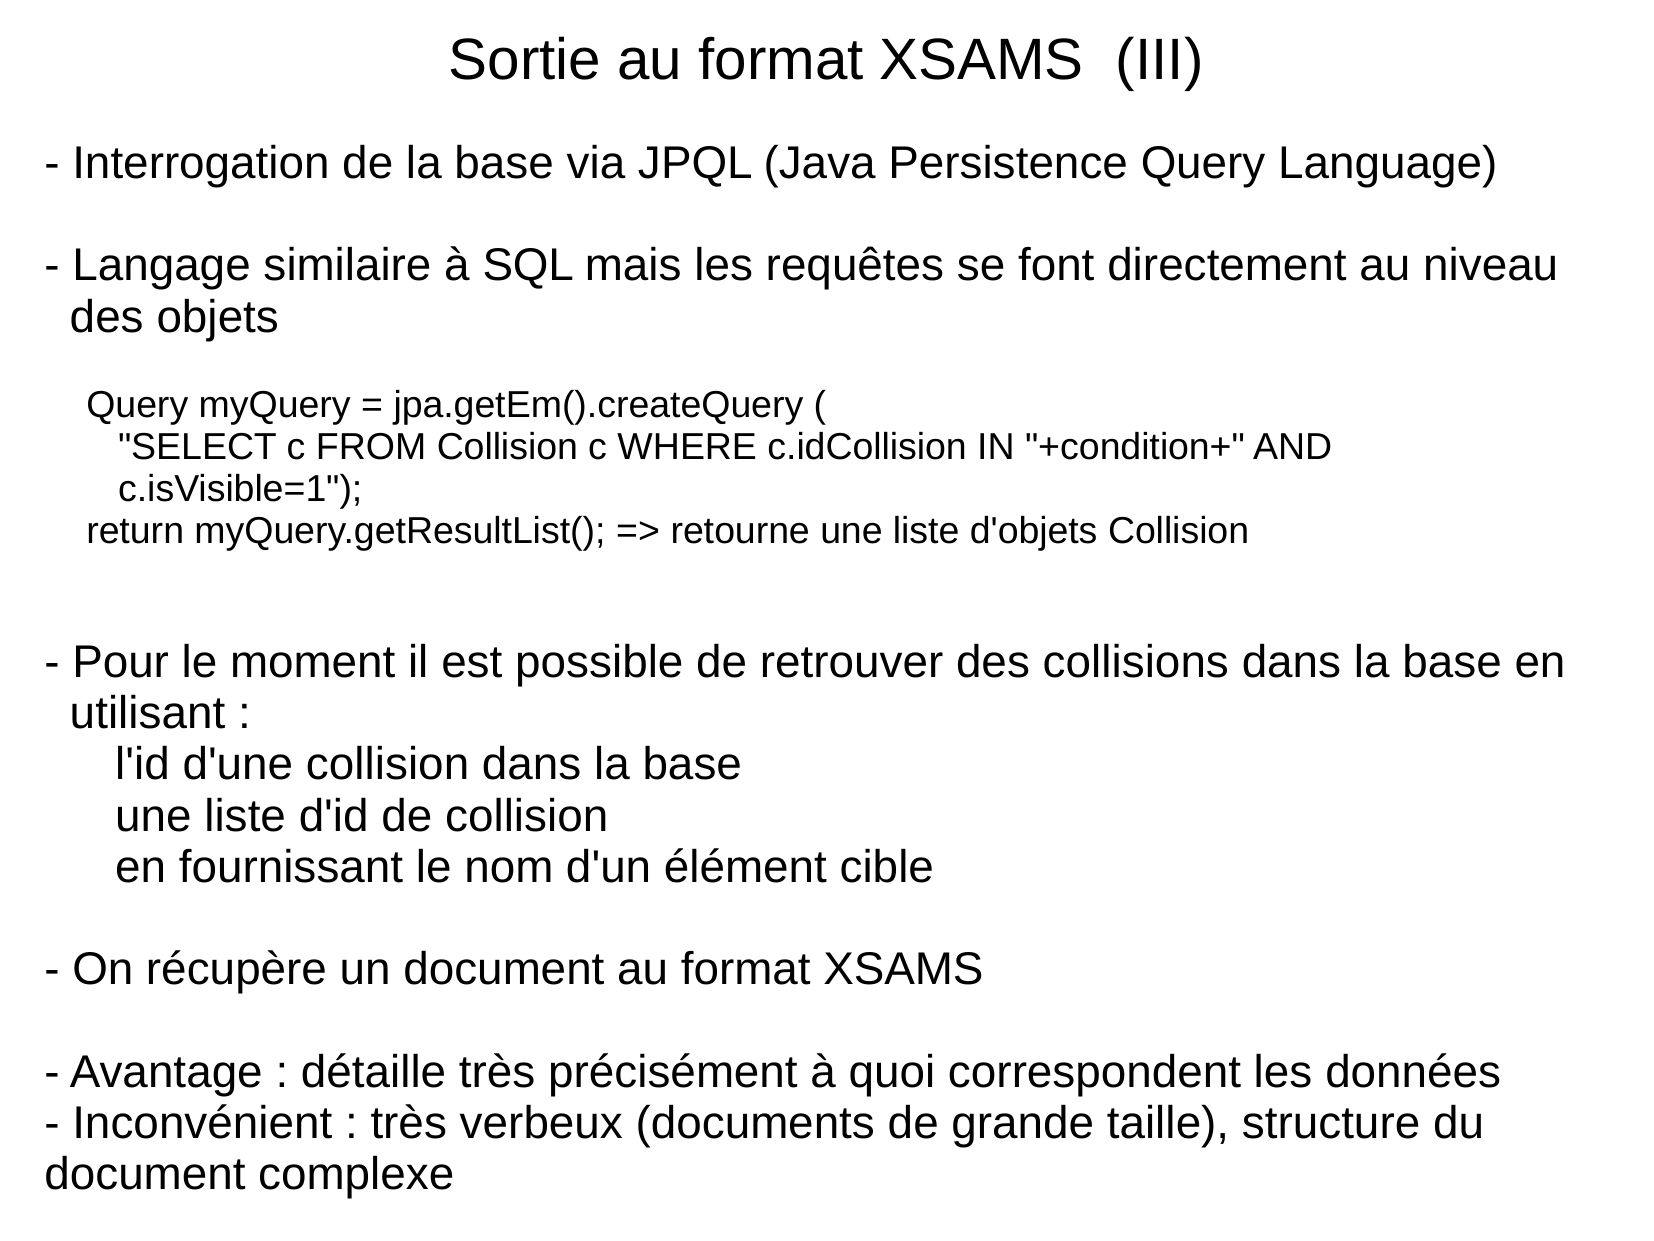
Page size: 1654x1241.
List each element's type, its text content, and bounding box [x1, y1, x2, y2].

text_box Sortie au format XSAMS (III) [280, 19, 1374, 100]
text_box - Interrogation de la base via JPQL (Java Persistence Query Language) - Langage similaire à SQL mais les requêtes se font directement au niveau des objets Query myQuery = jpa.getEm().createQuery ( "SELECT c FROM Collision c WHERE c.idCollision IN "+condition+" AND c.isVisible=1"); return myQuery.getResultList(); => retourne une liste d'objets Collision - Pour le moment il est possible de retrouver des collisions dans la base en utilisant : l'id d'une collision dans la base une liste d'id de collision en fournissant le nom d'un élément cible - On récupère un document au format XSAMS - Avantage : détaille très précisément à quoi correspondent les données - Inconvénient : très verbeux (documents de grande taille), structure du document complexe [29, 129, 1654, 1241]
